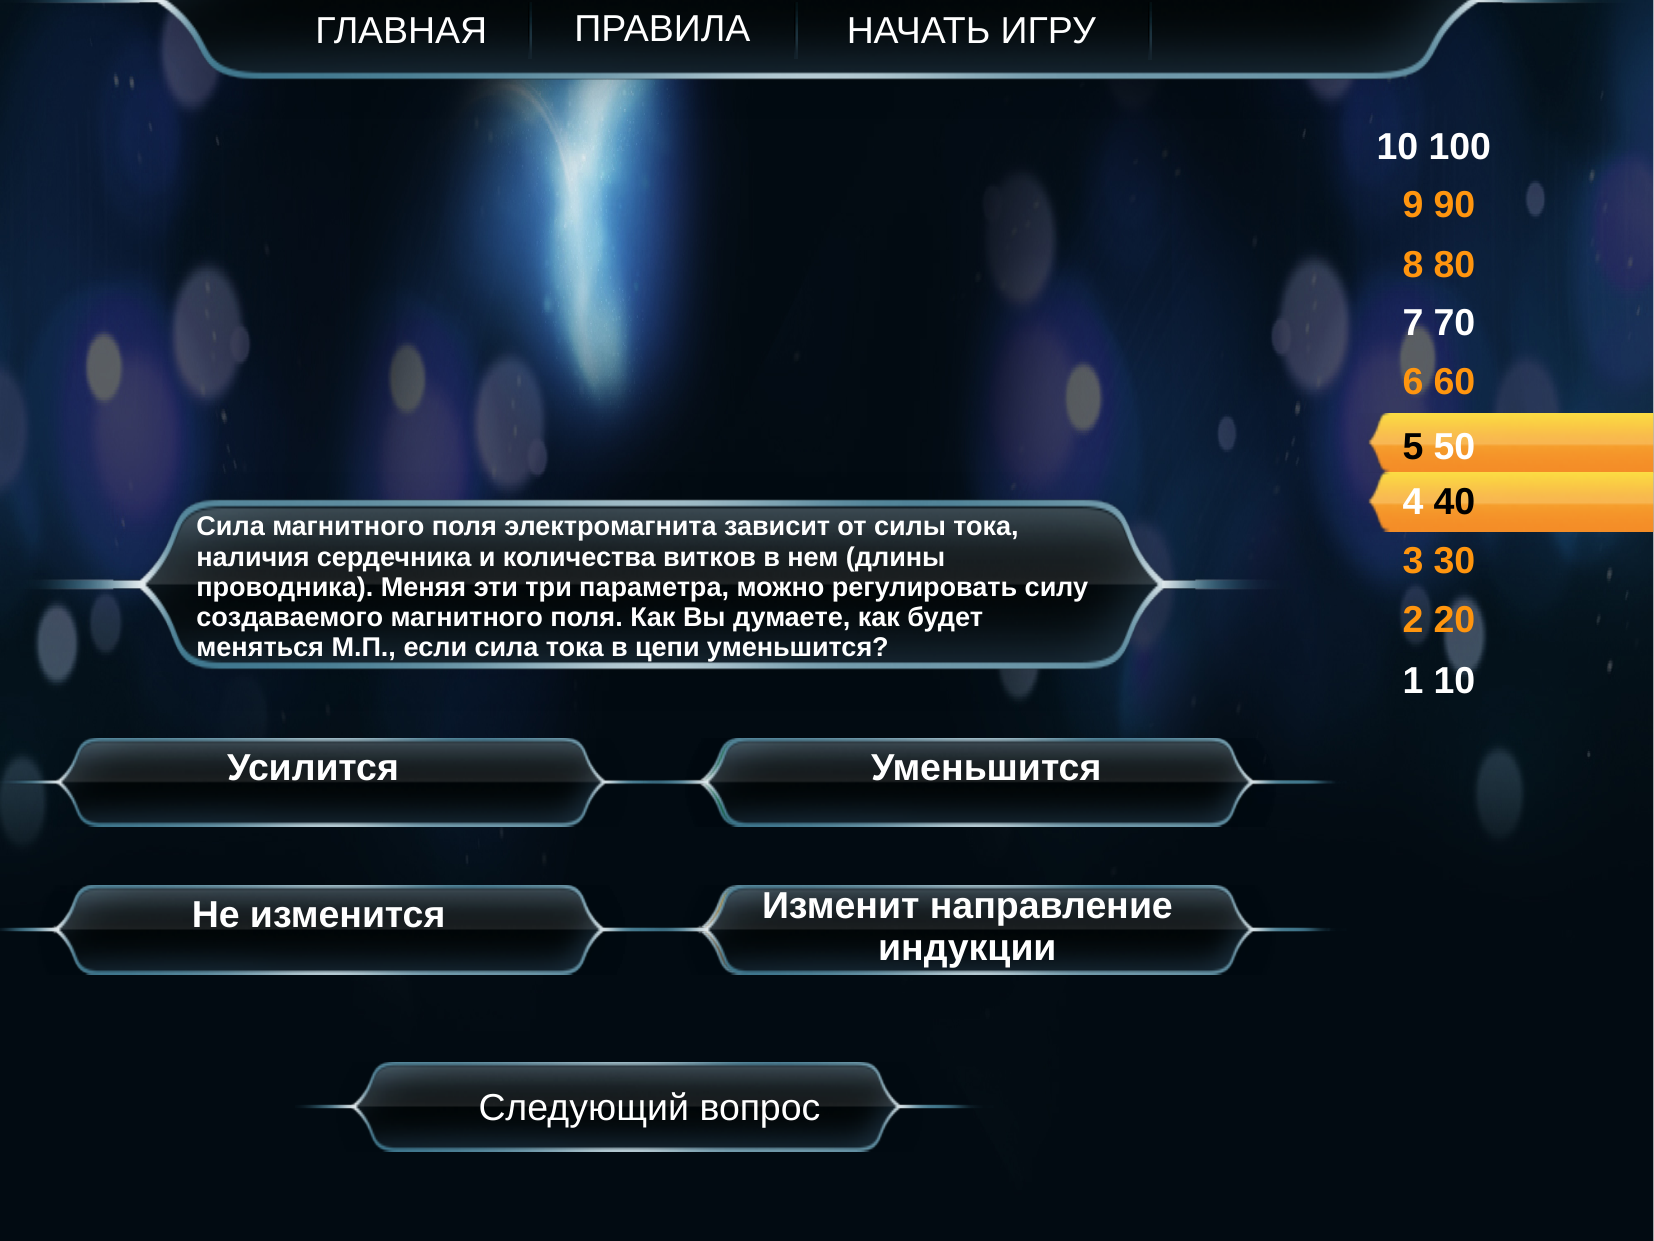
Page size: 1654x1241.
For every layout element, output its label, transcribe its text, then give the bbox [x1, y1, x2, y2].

picture [0, 0, 1654, 1241]
text_box [236, 0, 532, 89]
text_box 1 10 [1387, 651, 1565, 710]
text_box НАЧАТЬ ИГРУ [832, 2, 1112, 60]
text_box 4 40 [1387, 473, 1491, 532]
text_box 8 80 [1387, 236, 1491, 295]
text_box Не изменится [177, 885, 461, 944]
text_box Уменьшится [856, 739, 1116, 798]
text_box 7 70 [1387, 295, 1491, 353]
text_box 9 90 [1387, 177, 1491, 235]
text_box 10 100 [1361, 118, 1506, 177]
text_box Сила магнитного поля электромагнита зависит от силы тока, наличия сердечника и количества витков в нем (длины проводника). Меняя эти три параметра, можно регулировать силу создаваемого магнитного поля. Как Вы думаете, как будет меняться М.П., если сила тока в цепи уменьшится? [181, 503, 1127, 674]
text_box Усилится [212, 739, 414, 798]
text_box 2 20 [1387, 591, 1491, 650]
text_box Изменит направление индукции [747, 876, 1317, 979]
text_box ПРАВИЛА [559, 0, 766, 57]
text_box 6 60 [1387, 353, 1491, 412]
text_box ГЛАВНАЯ [300, 2, 502, 60]
text_box 5 50 [1387, 418, 1491, 472]
text_box 3 30 [1387, 532, 1491, 591]
